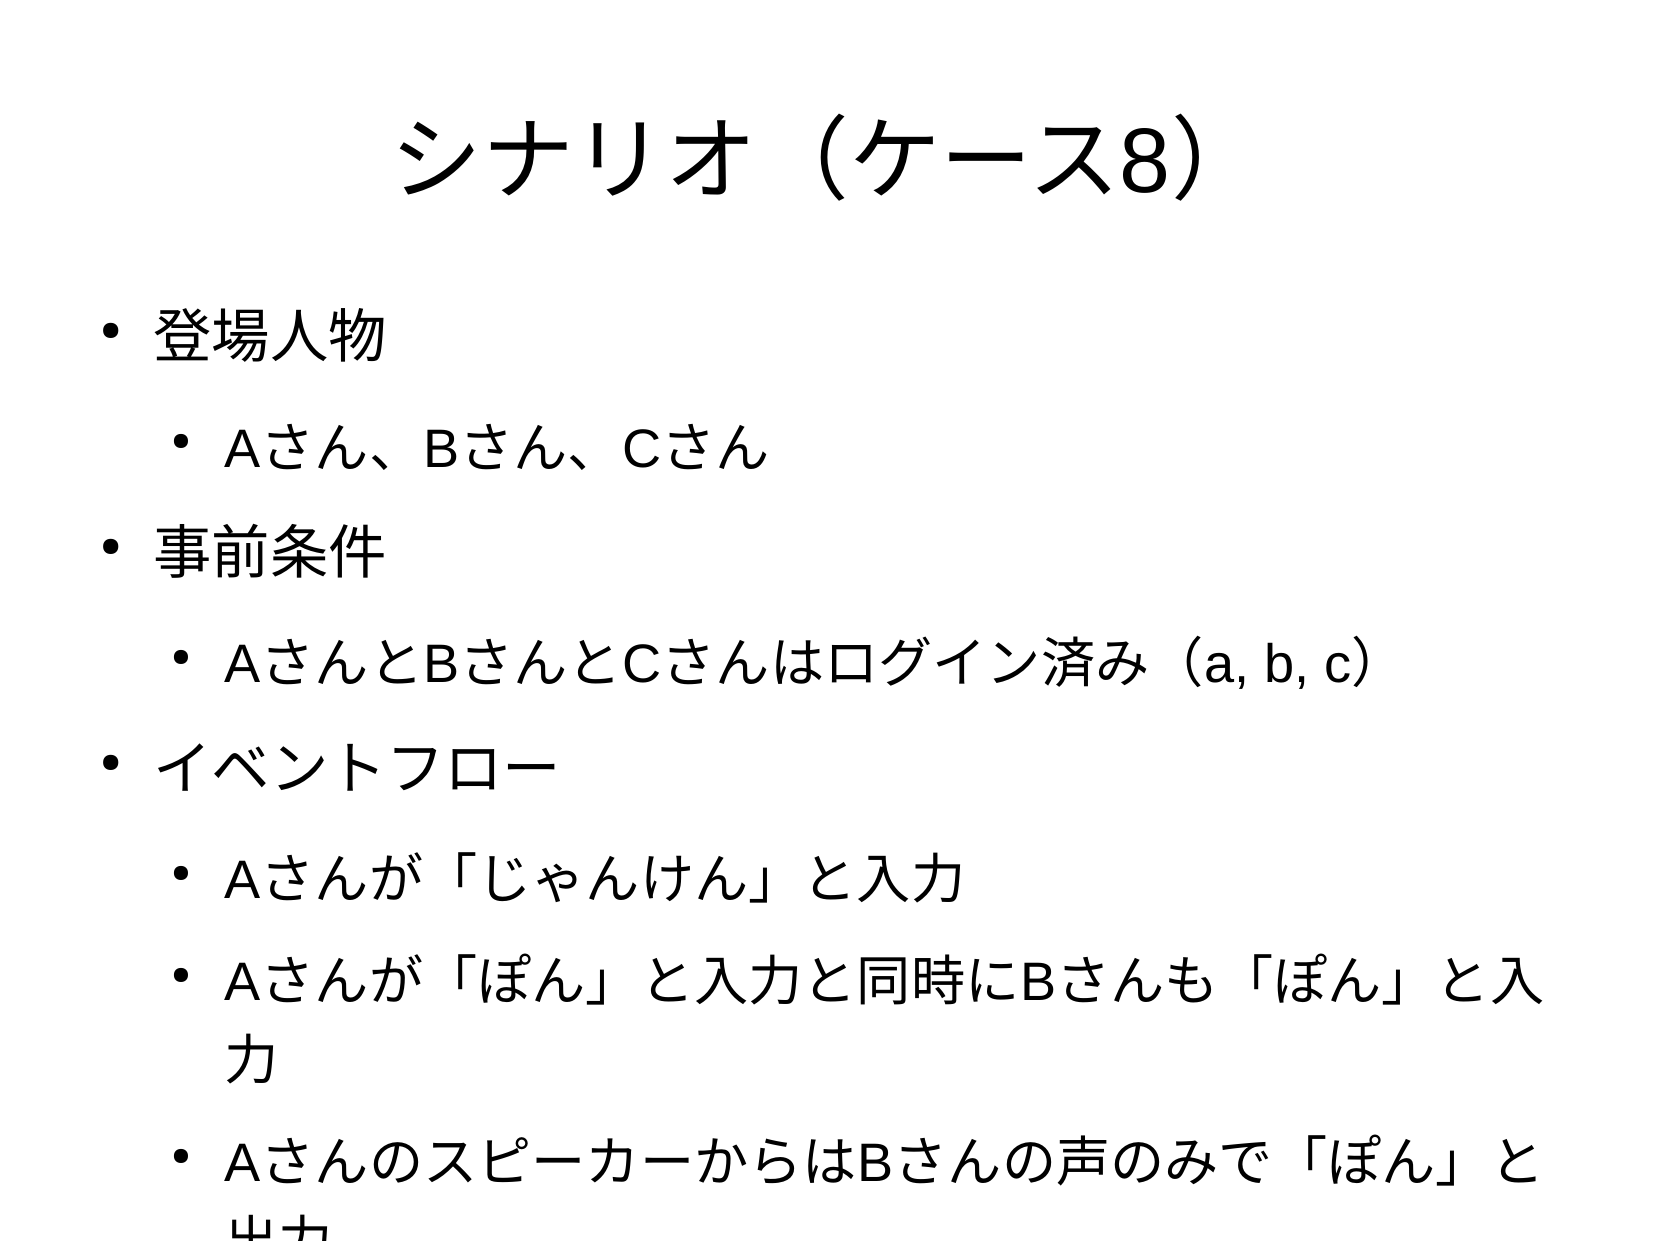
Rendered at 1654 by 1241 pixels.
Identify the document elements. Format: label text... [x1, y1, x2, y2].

list 登場人物 Aさん、Bさん、Cさん 事前条件 AさんとBさんとCさんはログイン済み（a, b, c） イベントフロー Aさんが「じゃんけん」と入力 Aさんが「ぽん」と入力と同時にBさんも「ぽん」と入力 AさんのスピーカーからはBさんの声のみで「ぽん」と出力 BさんのスピーカーからはAさんの声のみで「ぽん」と出力 CさんのスピーカーからはAさんとBさんの声が混ざって「ぽん」と出力 [82, 290, 1571, 1174]
title シナリオ（ケース8） [82, 56, 1571, 250]
